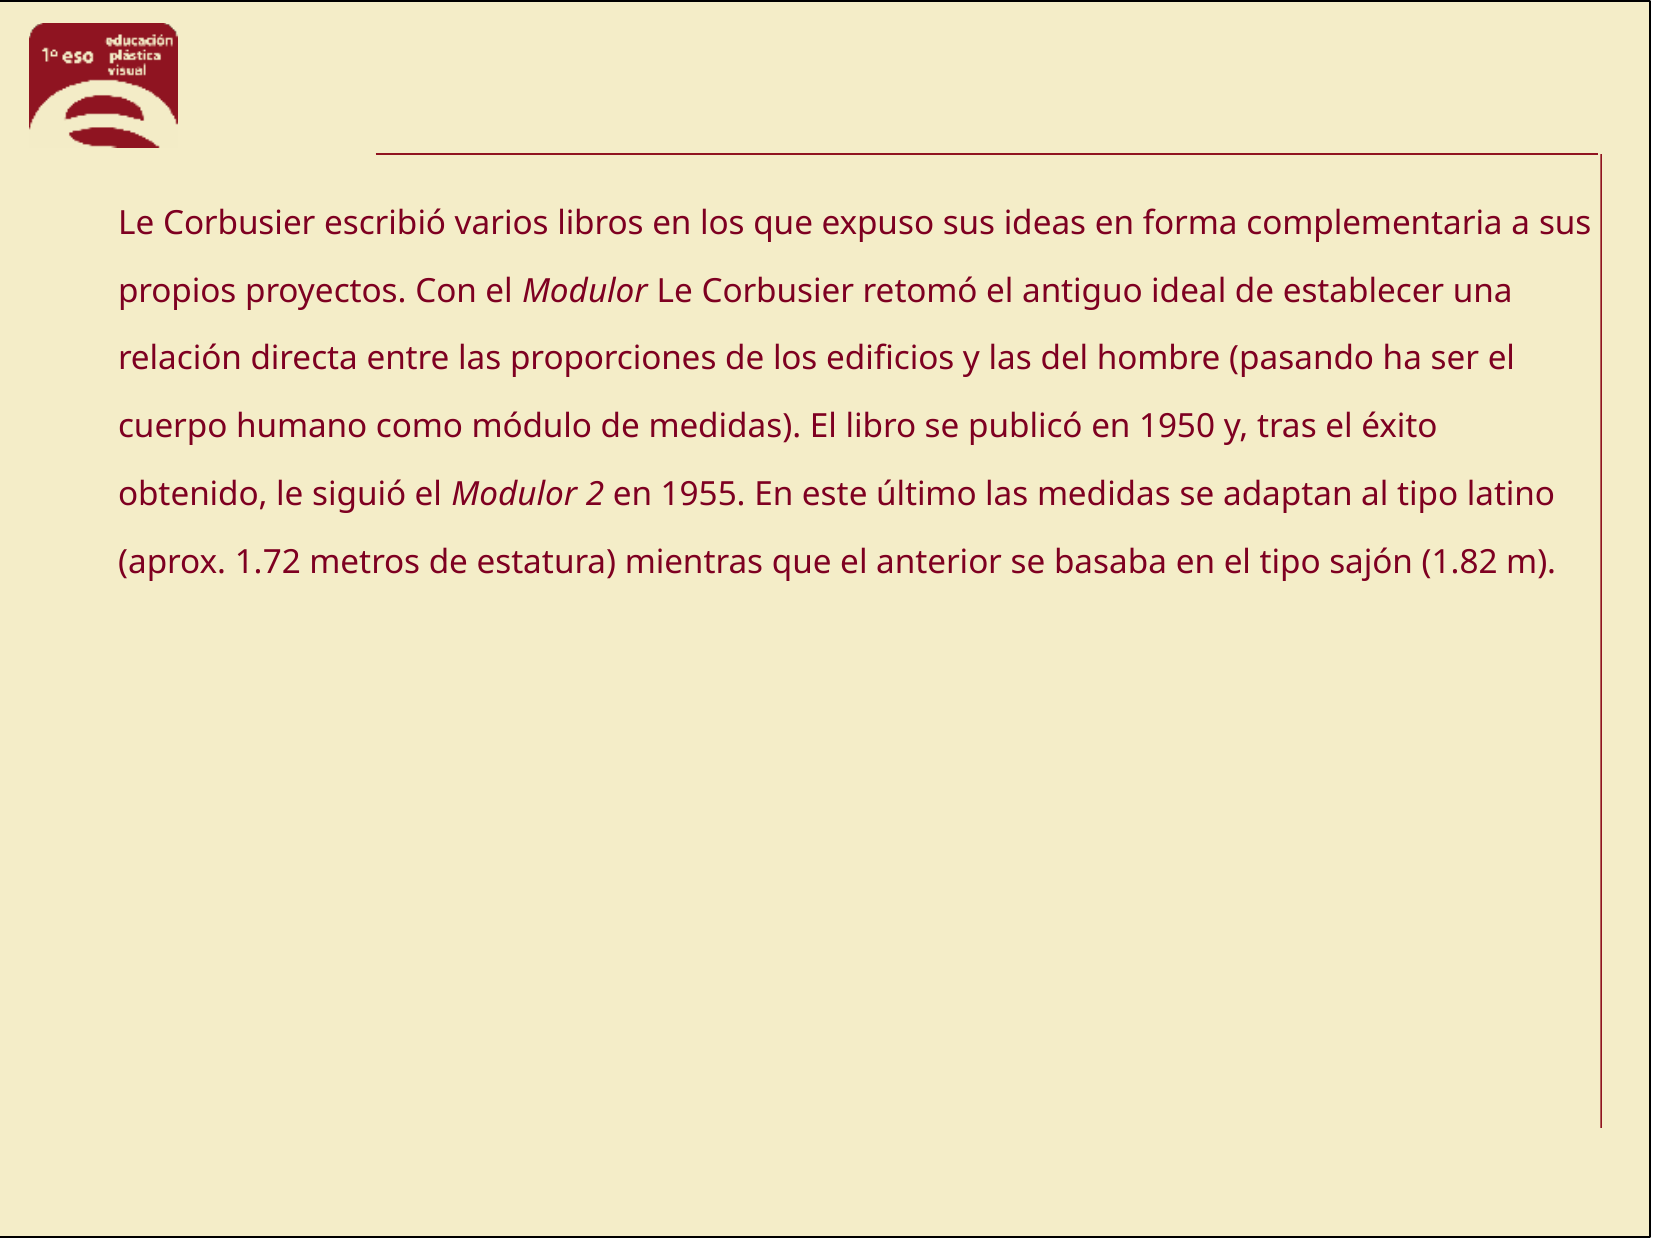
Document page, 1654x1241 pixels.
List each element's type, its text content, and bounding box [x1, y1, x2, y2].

text_box Le Corbusier escribió varios libros en los que expuso sus ideas en forma complementaria a sus propios proyectos. Con el Modulor Le Corbusier retomó el antiguo ideal de establecer una relación directa entre las proporciones de los edificios y las del hombre (pasando ha ser el cuerpo humano como módulo de medidas). El libro se publicó en 1950 y, tras el éxito obtenido, le siguió el Modulor 2 en 1955. En este último las medidas se adaptan al tipo latino (aprox. 1.72 metros de estatura) mientras que el anterior se basaba en el tipo sajón (1.82 m). [118, 185, 1595, 710]
picture [0, 0, 1654, 1241]
